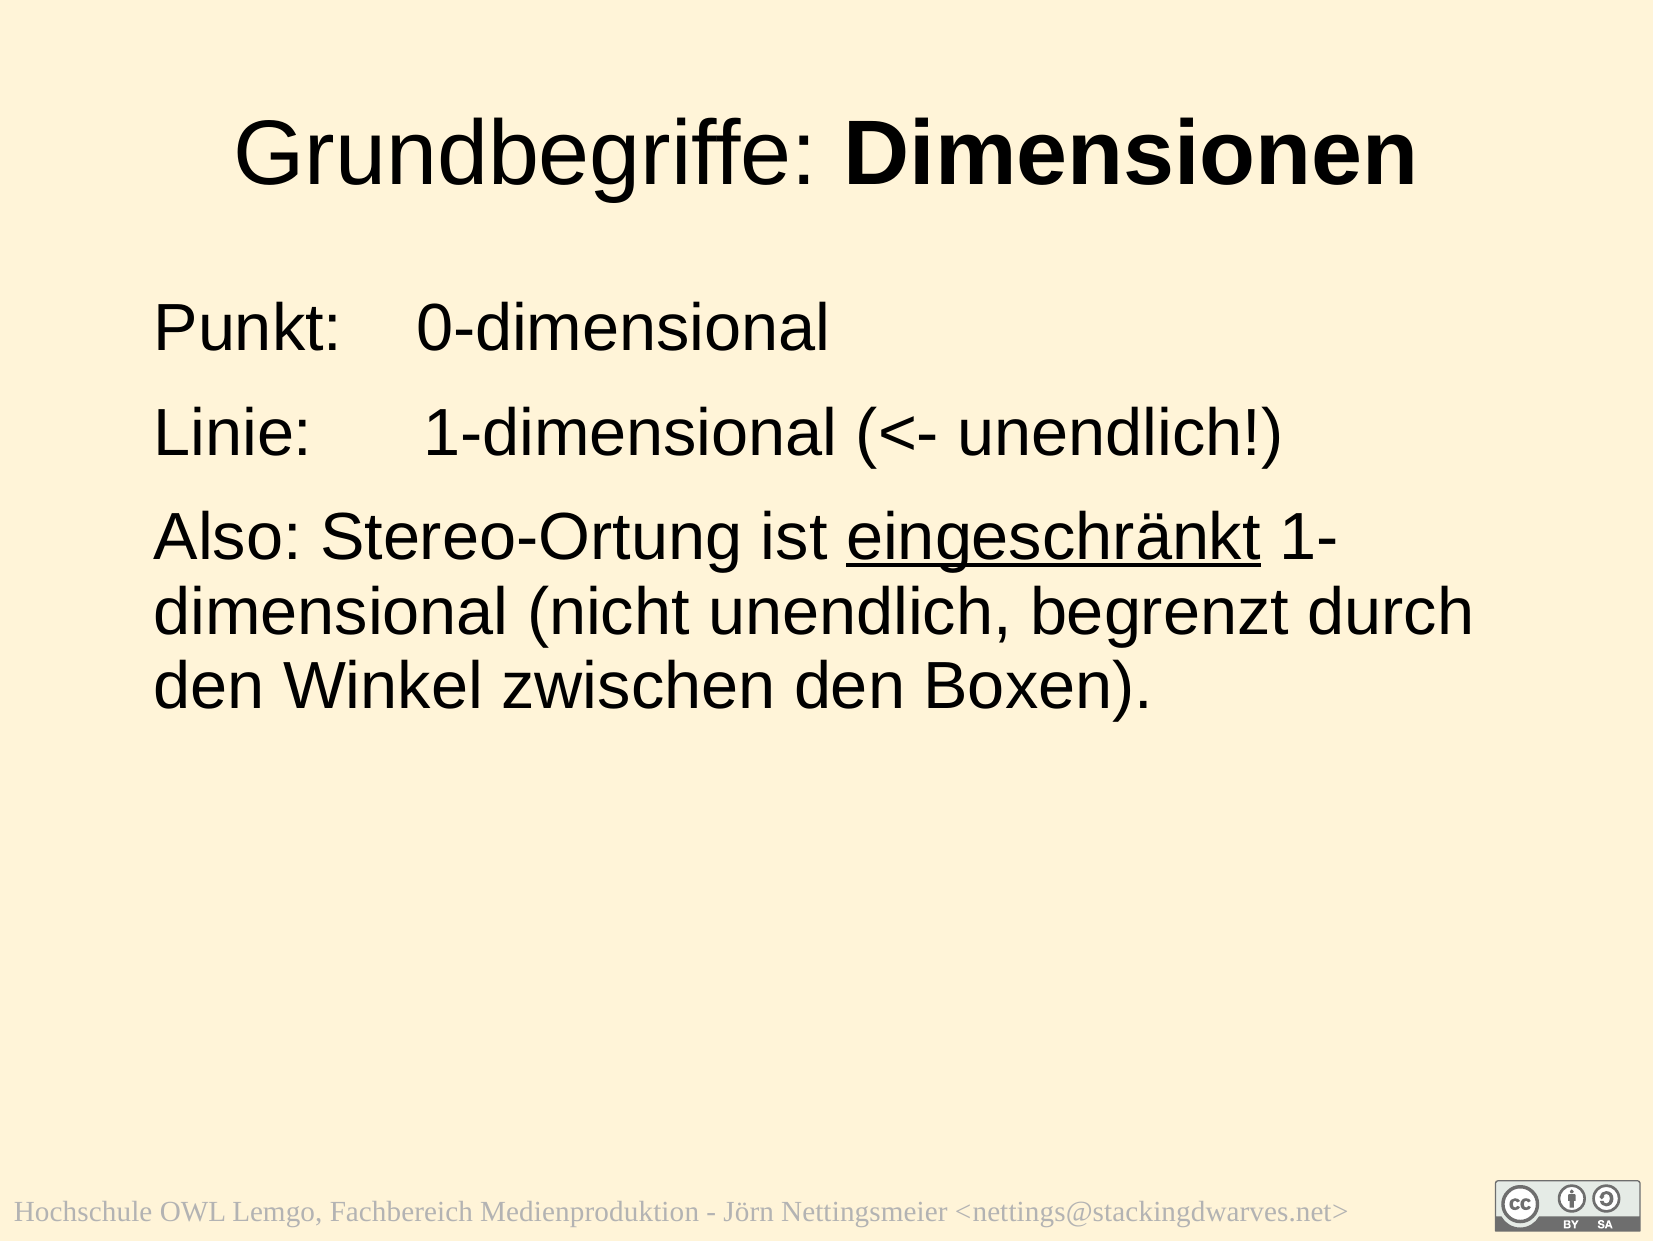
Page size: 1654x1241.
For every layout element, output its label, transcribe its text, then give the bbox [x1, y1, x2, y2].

list Punkt: 0-dimensional Linie: 1-dimensional (<- unendlich!) Also: Stereo-Ortung ist eingeschränkt 1-dimensional (nicht unendlich, begrenzt durch den Winkel zwischen den Boxen). [82, 290, 1571, 1201]
title Grundbegriffe: Dimensionen [82, 49, 1571, 257]
